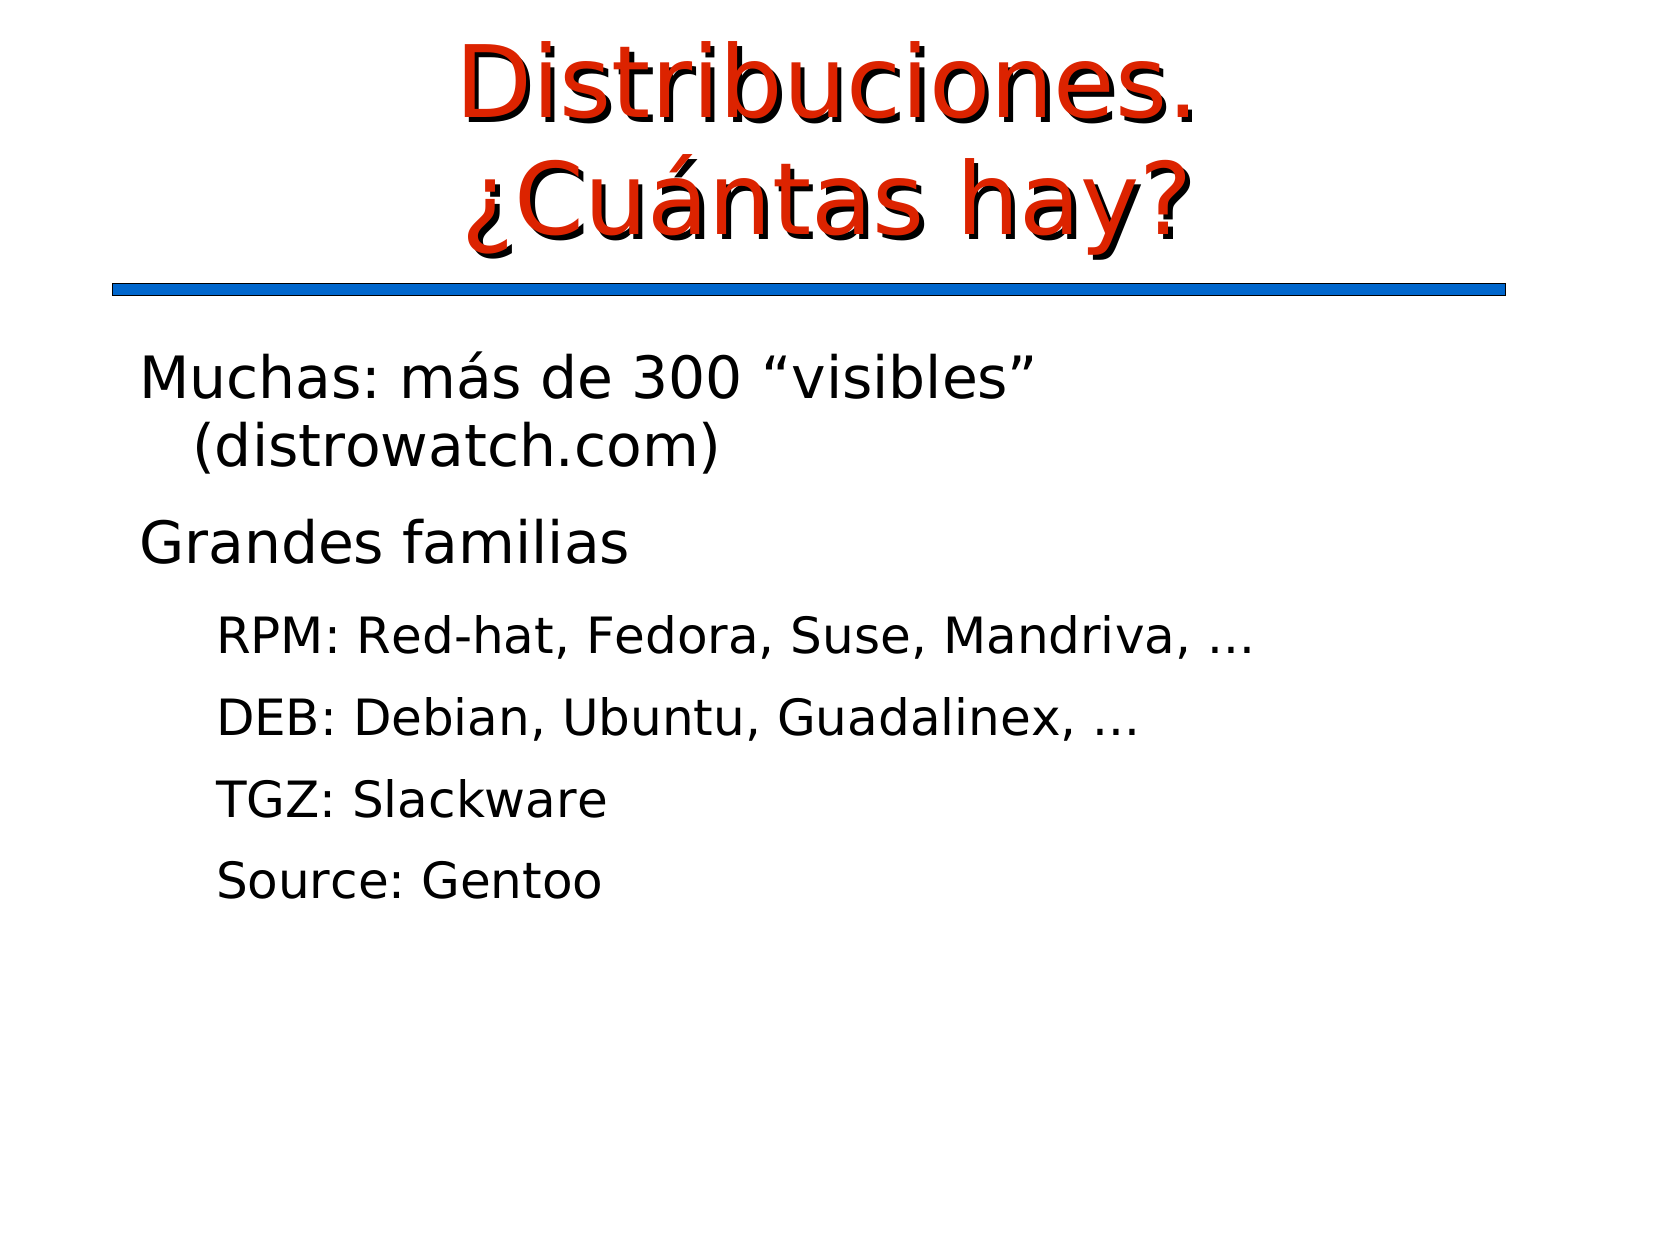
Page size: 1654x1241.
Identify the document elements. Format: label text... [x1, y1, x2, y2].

list Muchas: más de 300 “visibles” (distrowatch.com) Grandes familias RPM: Red-hat, Fedora, Suse, Mandriva, ... DEB: Debian, Ubuntu, Guadalinex, ... TGZ: Slackware Source: Gentoo [121, 344, 1534, 1127]
title Distribuciones. ¿Cuántas hay? [121, 25, 1534, 258]
